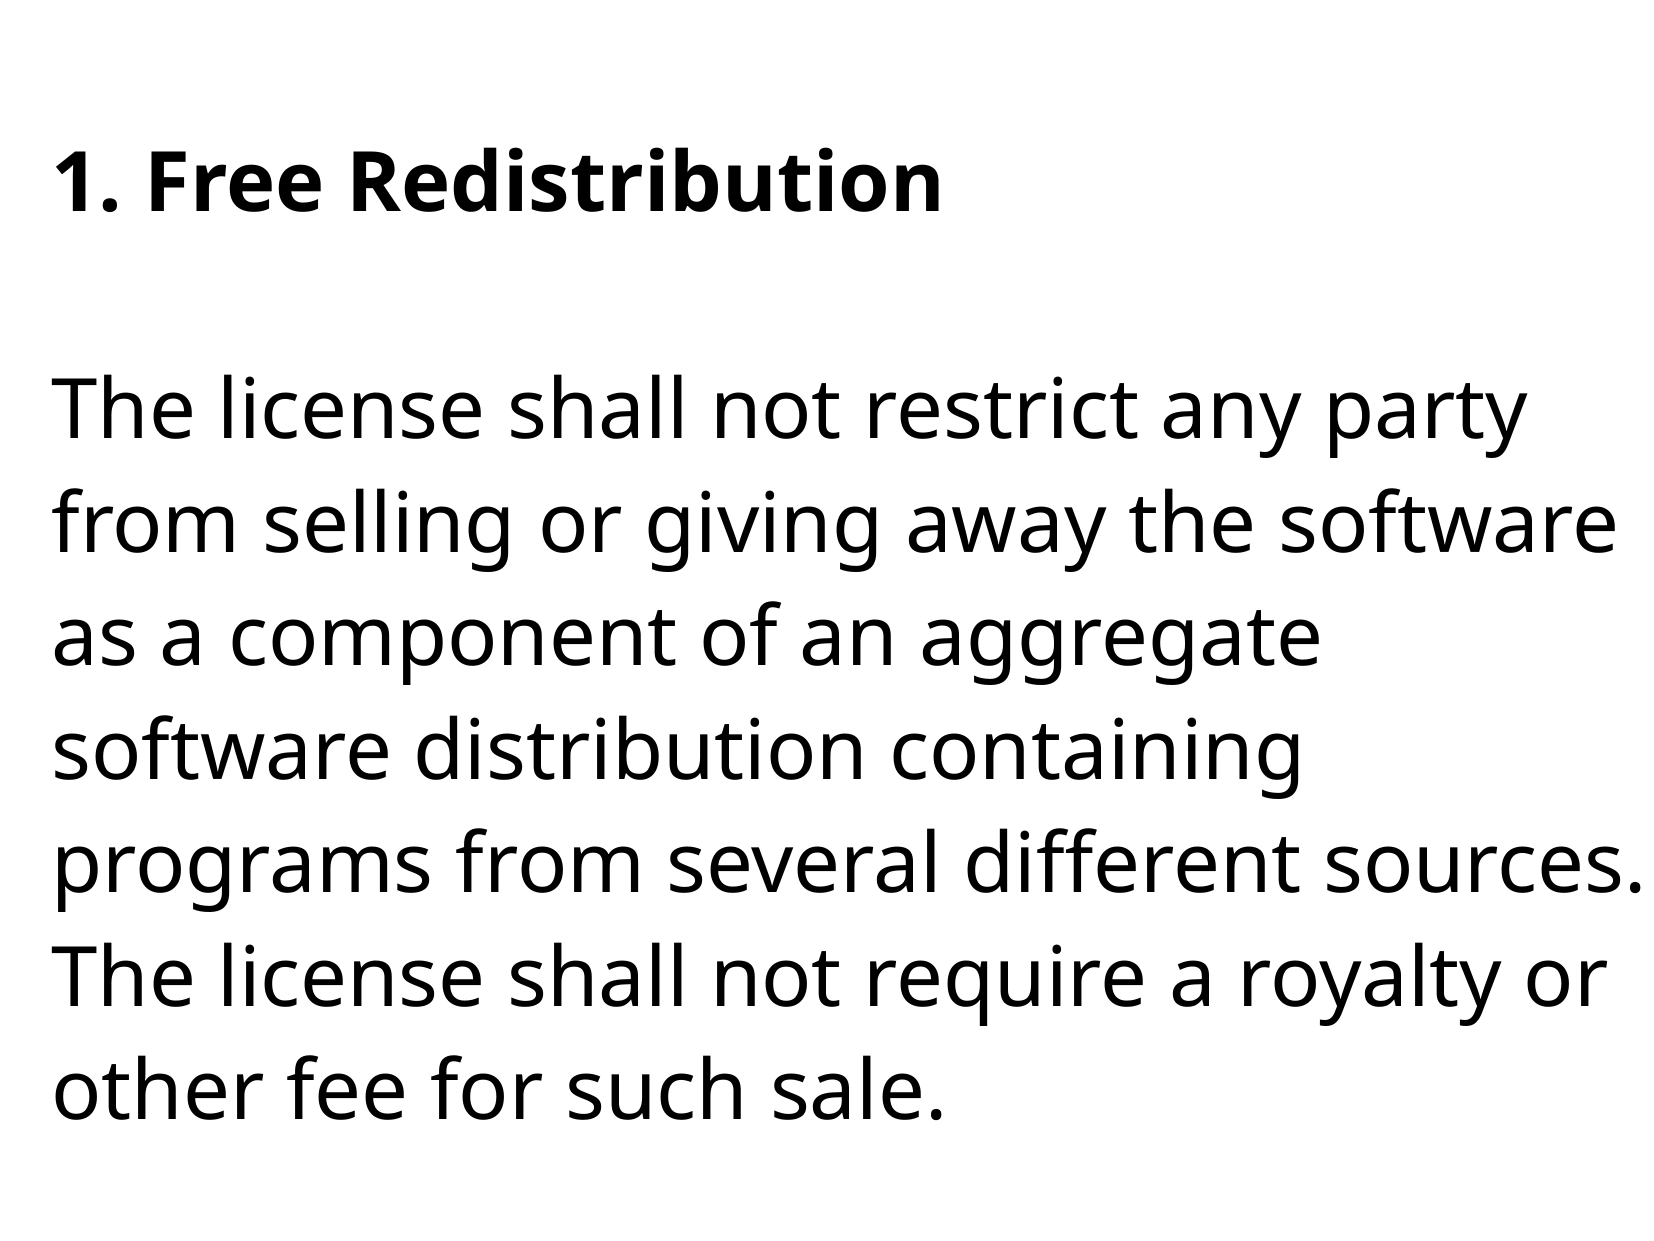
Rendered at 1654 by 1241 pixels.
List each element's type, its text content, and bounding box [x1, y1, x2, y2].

subtitle 1. Free Redistribution The license shall not restrict any party from selling or giving away the software as a component of an aggregate software distribution containing programs from several different sources. The license shall not require a royalty or other fee for such sale. [51, 127, 1654, 1140]
